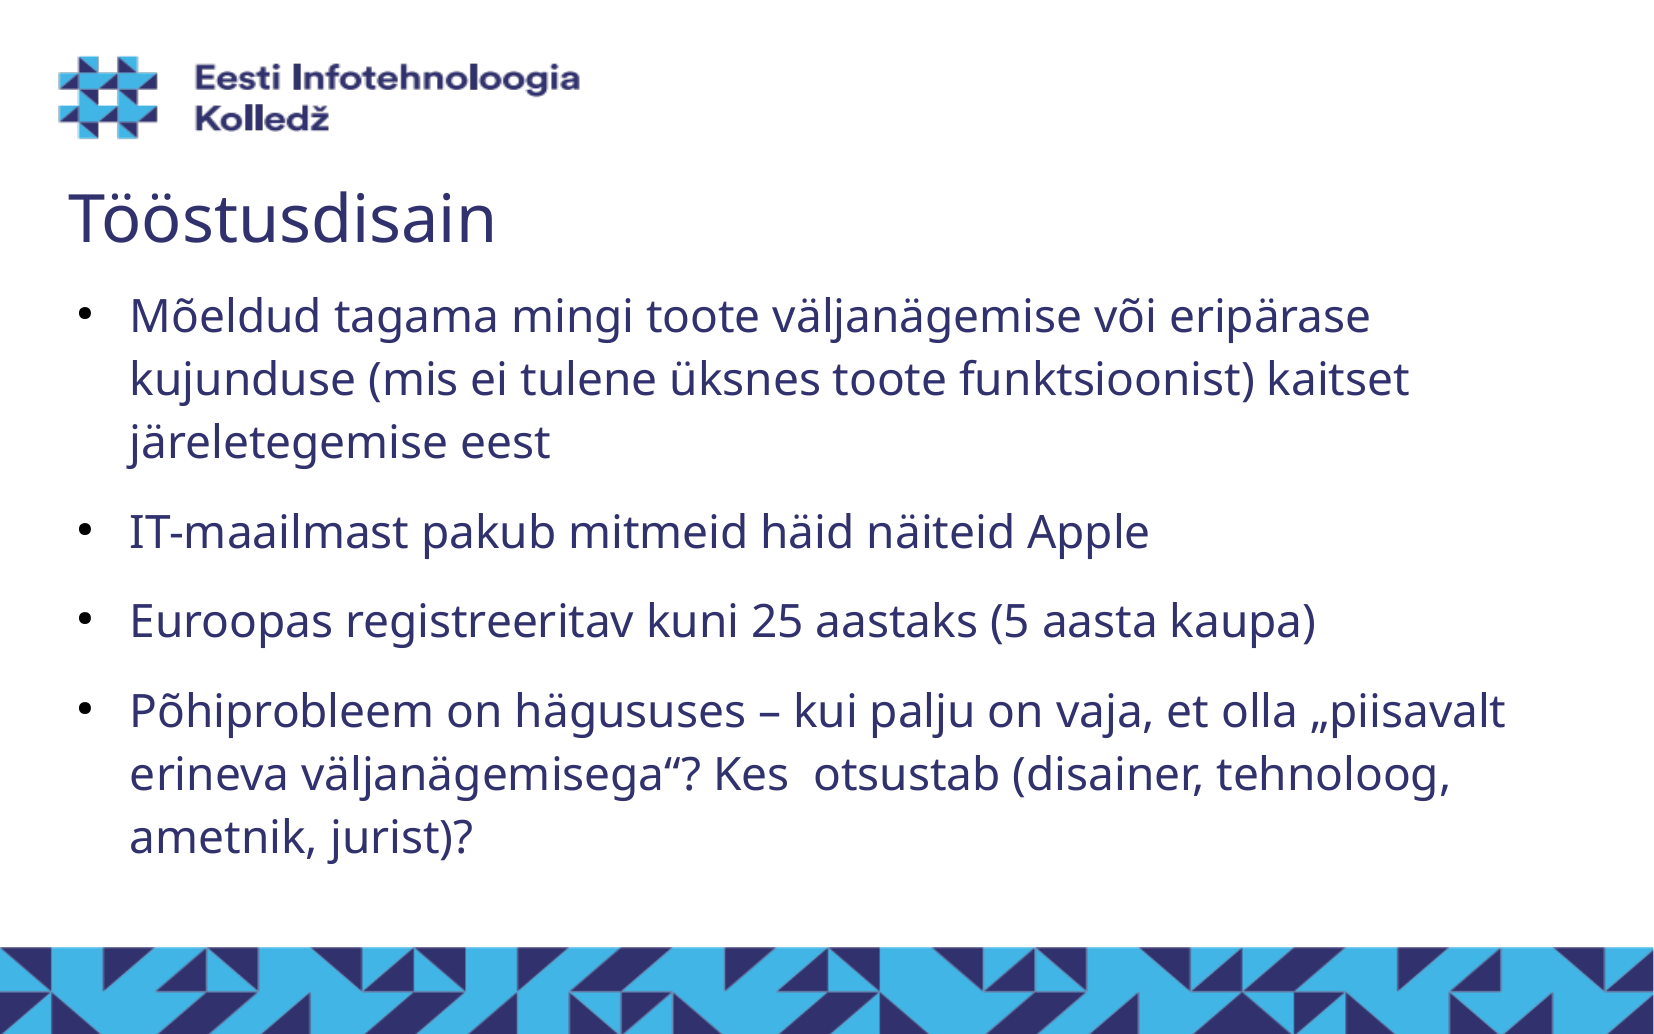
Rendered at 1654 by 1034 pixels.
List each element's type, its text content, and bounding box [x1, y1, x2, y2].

title Tööstusdisain [68, 147, 1536, 283]
list Mõeldud tagama mingi toote väljanägemise või eripärase kujunduse (mis ei tulene üksnes toote funktsioonist) kaitset järeletegemise eest IT-maailmast pakub mitmeid häid näiteid Apple Euroopas registreeritav kuni 25 aastaks (5 aasta kaupa) Põhiprobleem on hägususes – kui palju on vaja, et olla „piisavalt erineva väljanägemisega“? Kes otsustab (disainer, tehnoloog, ametnik, jurist)? [59, 283, 1595, 936]
